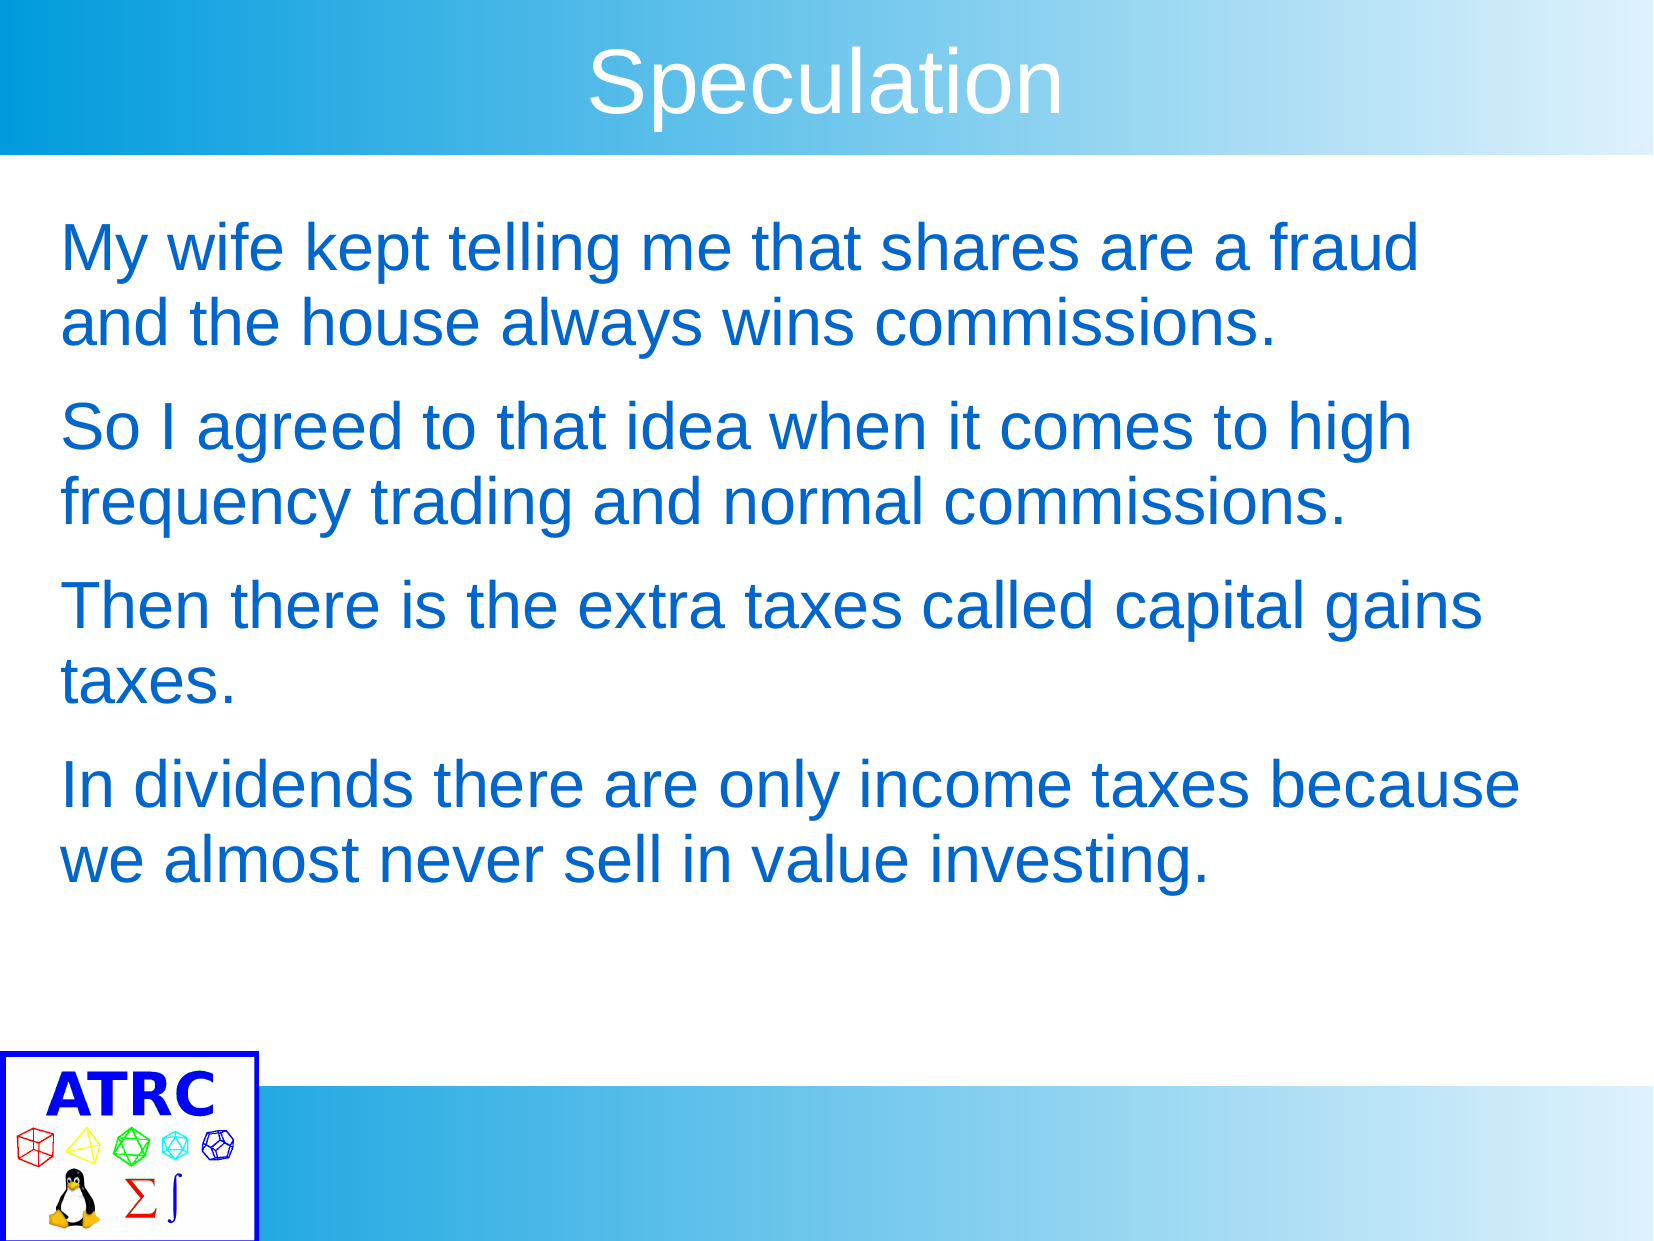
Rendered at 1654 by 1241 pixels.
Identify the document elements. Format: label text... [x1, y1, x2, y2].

title Speculation [82, 30, 1571, 135]
picture [0, 1051, 259, 1241]
list My wife kept telling me that shares are a fraud and the house always wins commissions. So I agreed to that idea when it comes to high frequency trading and normal commissions. Then there is the extra taxes called capital gains taxes. In dividends there are only income taxes because we almost never sell in value investing. [60, 210, 1549, 930]
